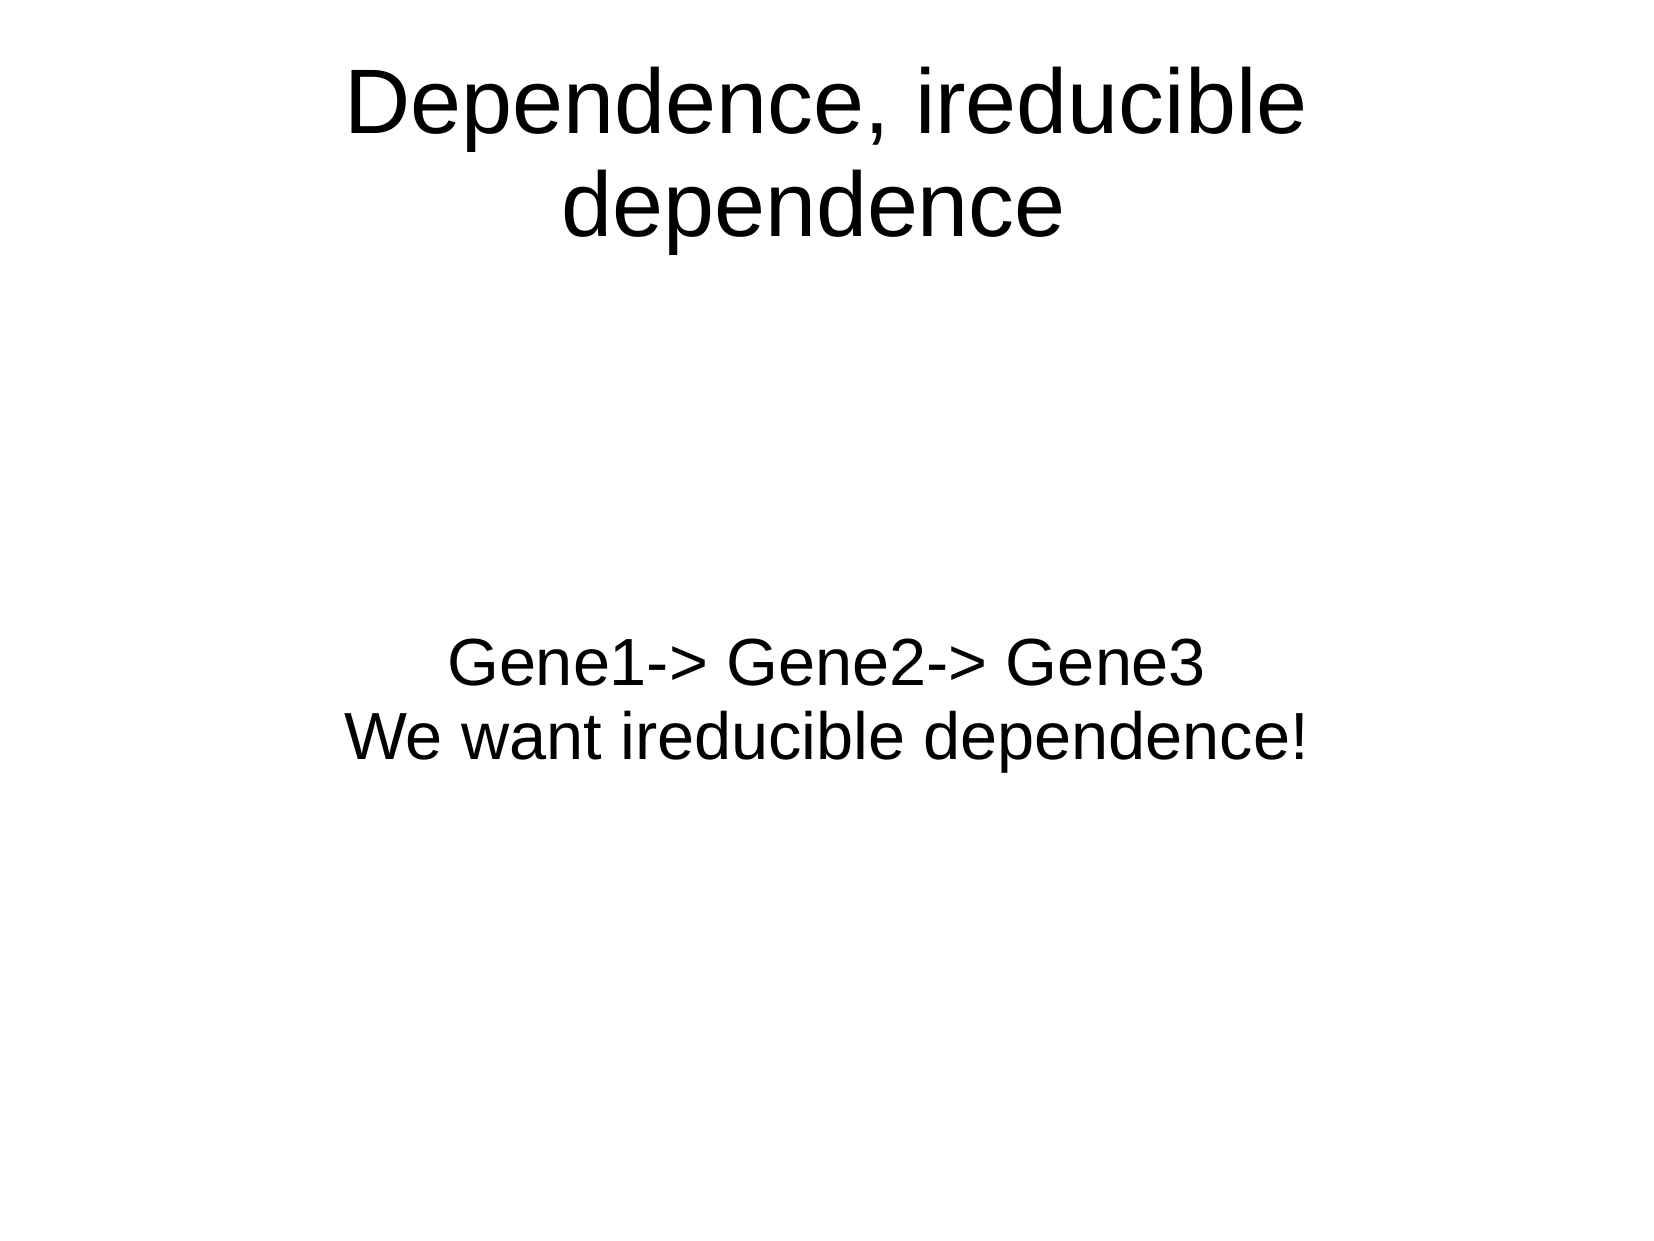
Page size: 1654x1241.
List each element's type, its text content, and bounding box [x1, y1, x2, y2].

title Dependence, ireducible dependence [82, 39, 1571, 267]
subtitle Gene1-> Gene2-> Gene3 We want ireducible dependence! [82, 297, 1571, 1102]
